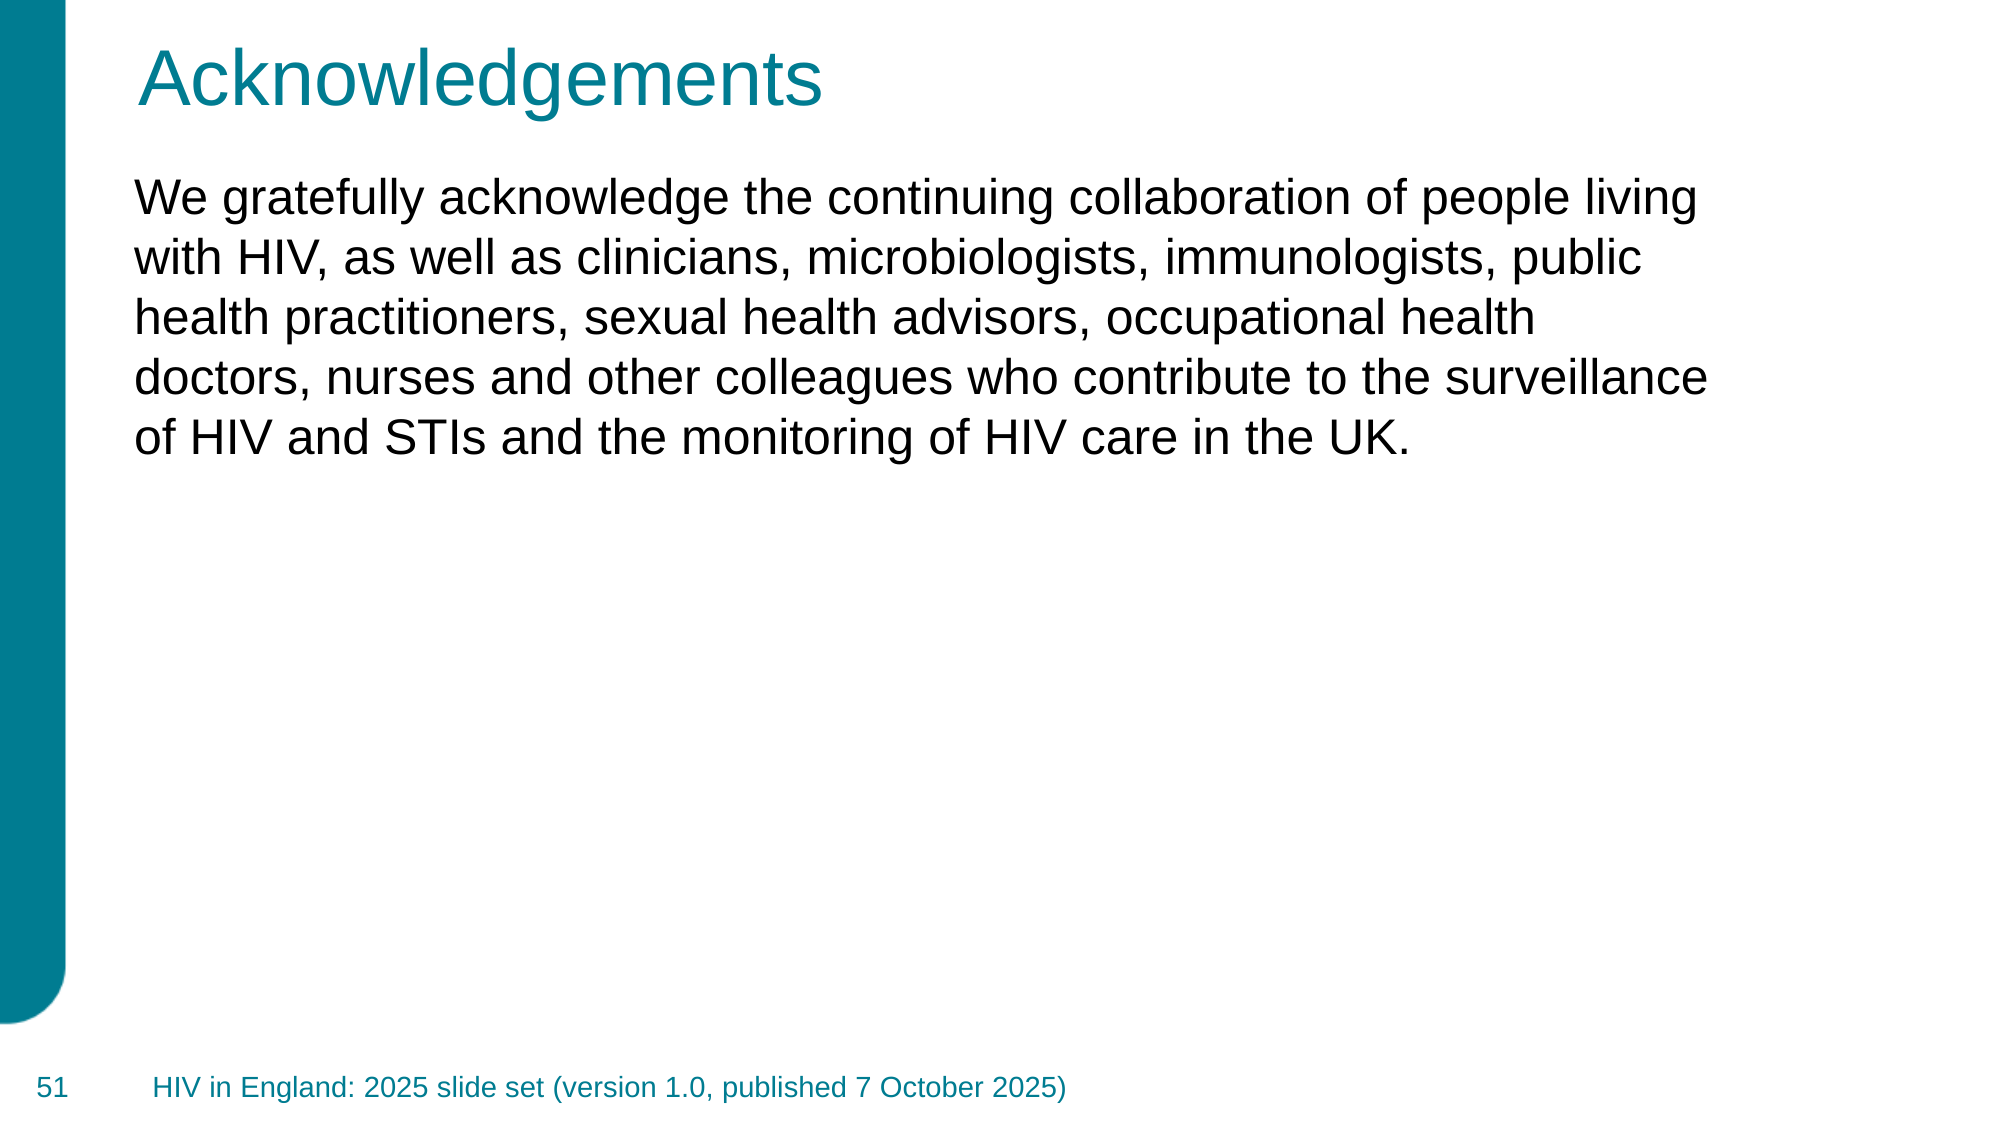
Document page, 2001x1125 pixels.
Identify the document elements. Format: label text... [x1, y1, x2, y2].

title Acknowledgements [101, 29, 1926, 189]
text_box HIV in England: 2025 slide set (version 1.0, published 7 October 2025) [137, 1056, 1780, 1116]
list We gratefully acknowledge the continuing collaboration of people living with HIV, as well as clinicians, microbiologists, immunologists, public health practitioners, sexual health advisors, occupational health doctors, nurses and other colleagues who contribute to the surveillance of HIV and STIs and the monitoring of HIV care in the UK. [119, 156, 1739, 871]
text_box [21, 1056, 120, 1117]
